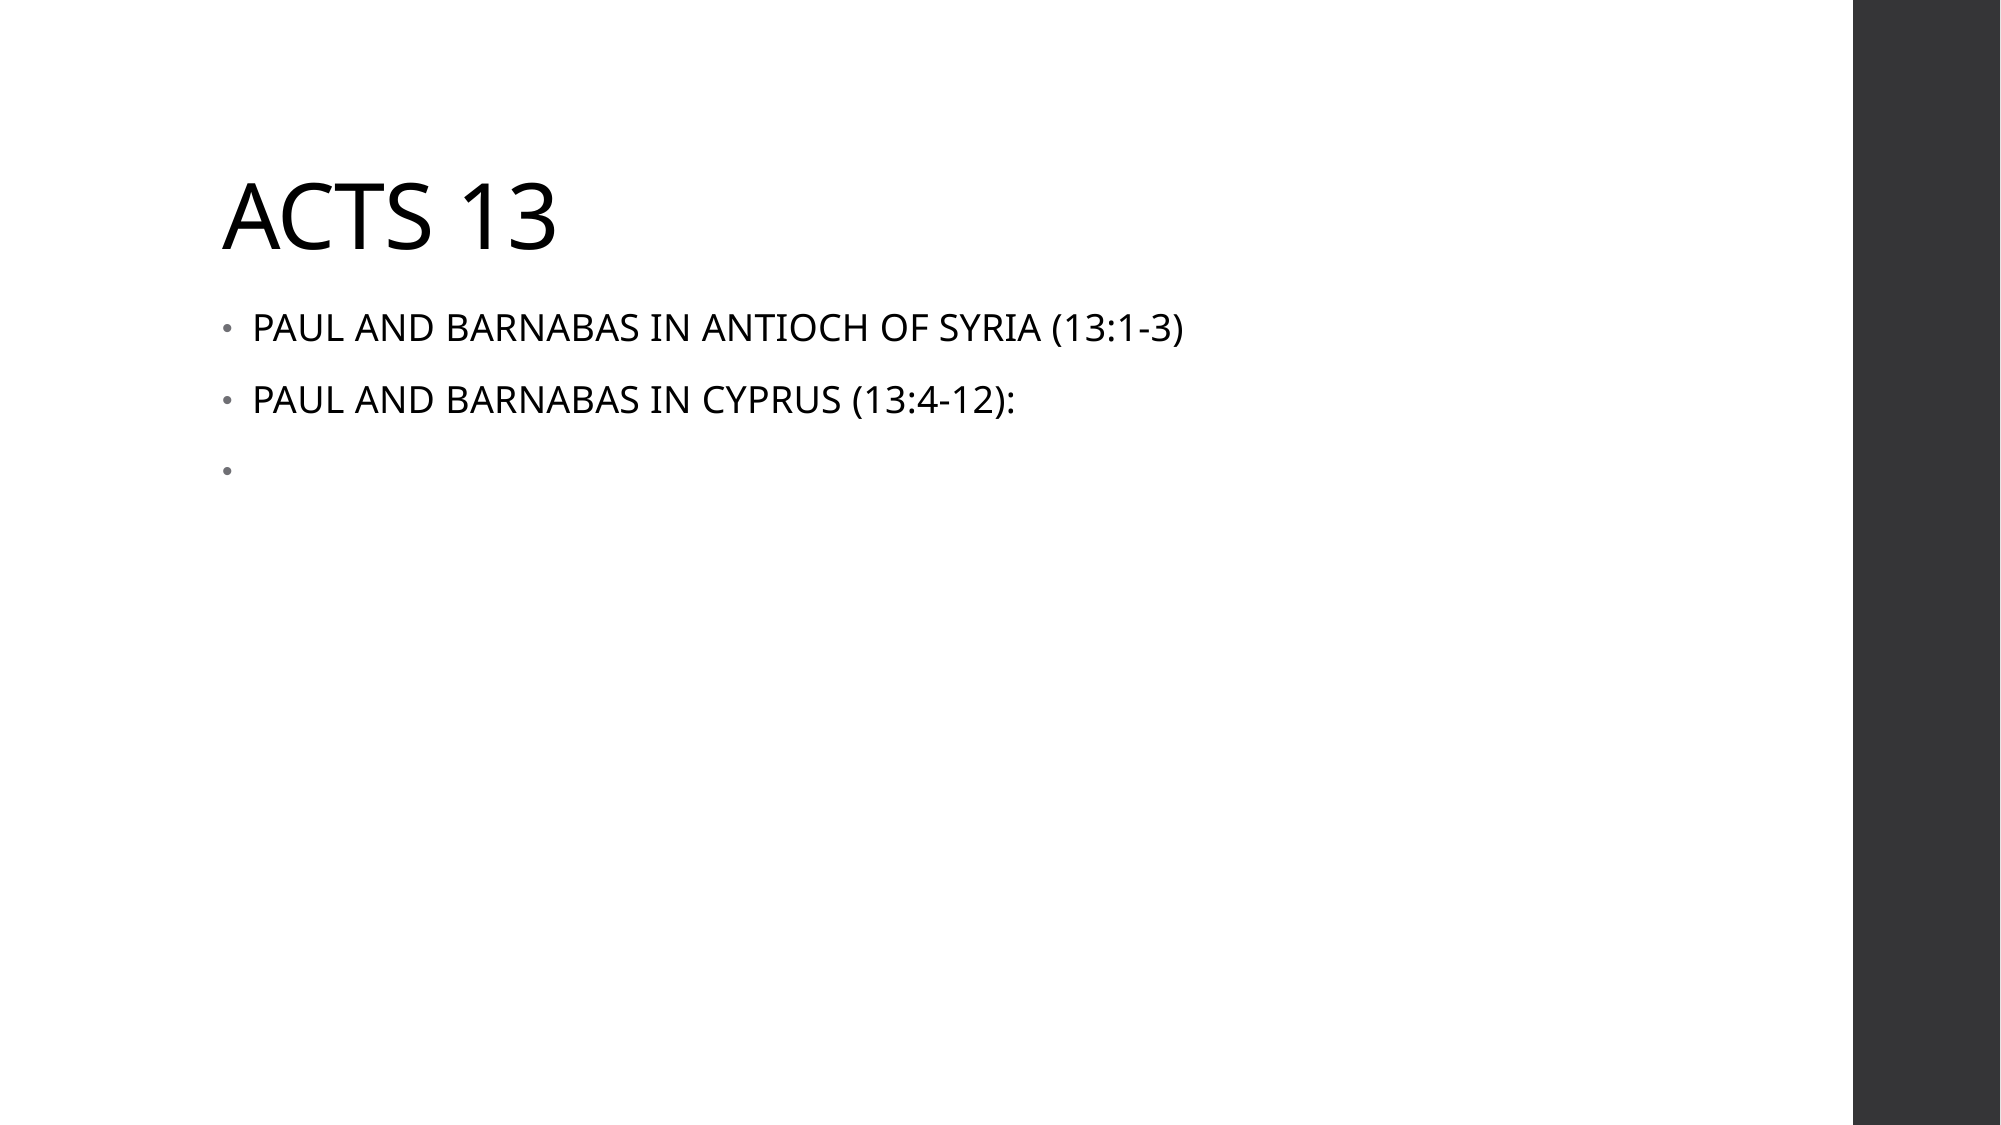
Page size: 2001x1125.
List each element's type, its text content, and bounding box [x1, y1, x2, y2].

title ACTS 13 [206, 60, 1797, 278]
list PAUL AND BARNABAS IN ANTIOCH OF SYRIA (13:1-3) PAUL AND BARNABAS IN CYPRUS (13:4-12): [206, 299, 1617, 1014]
